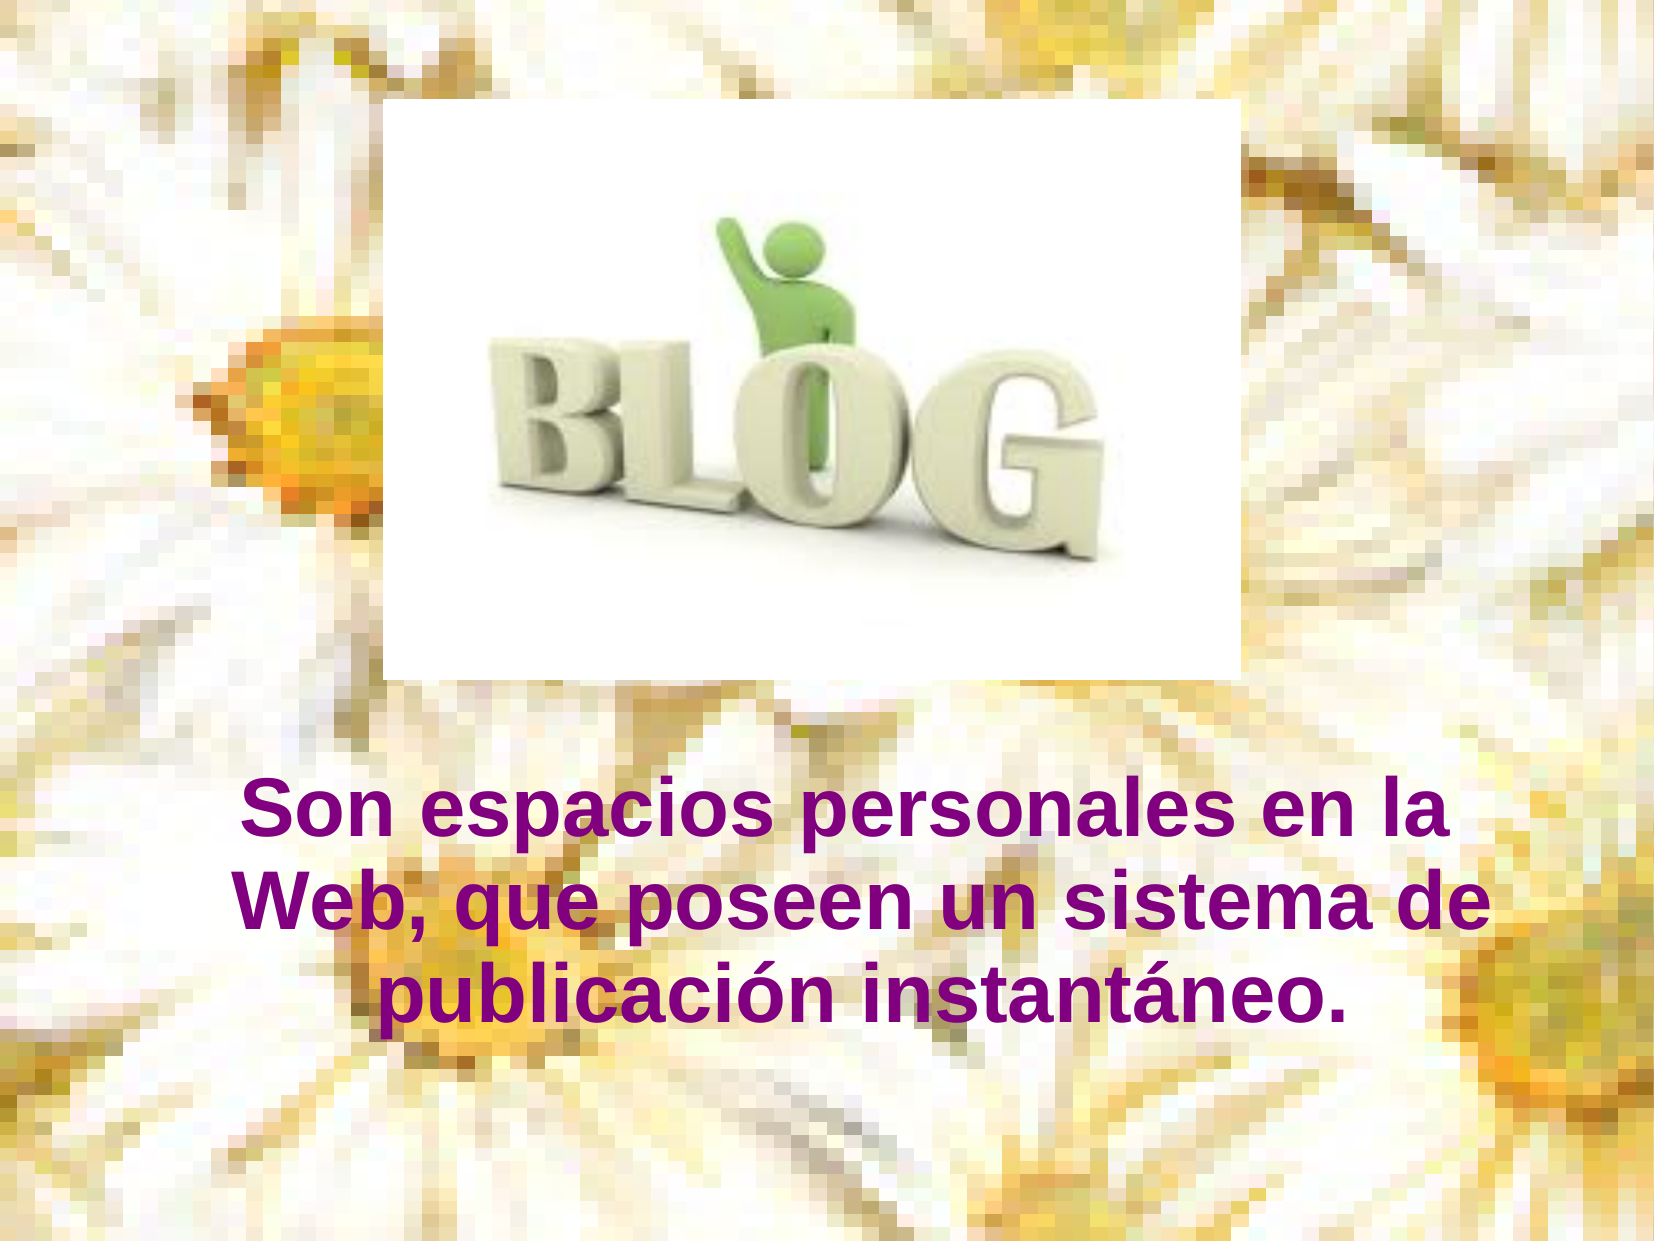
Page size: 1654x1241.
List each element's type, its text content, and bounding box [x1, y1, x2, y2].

subtitle Son espacios personales en la Web, que poseen un sistema de publicación instantáneo. [154, 738, 1536, 1063]
picture [0, 0, 1654, 1241]
